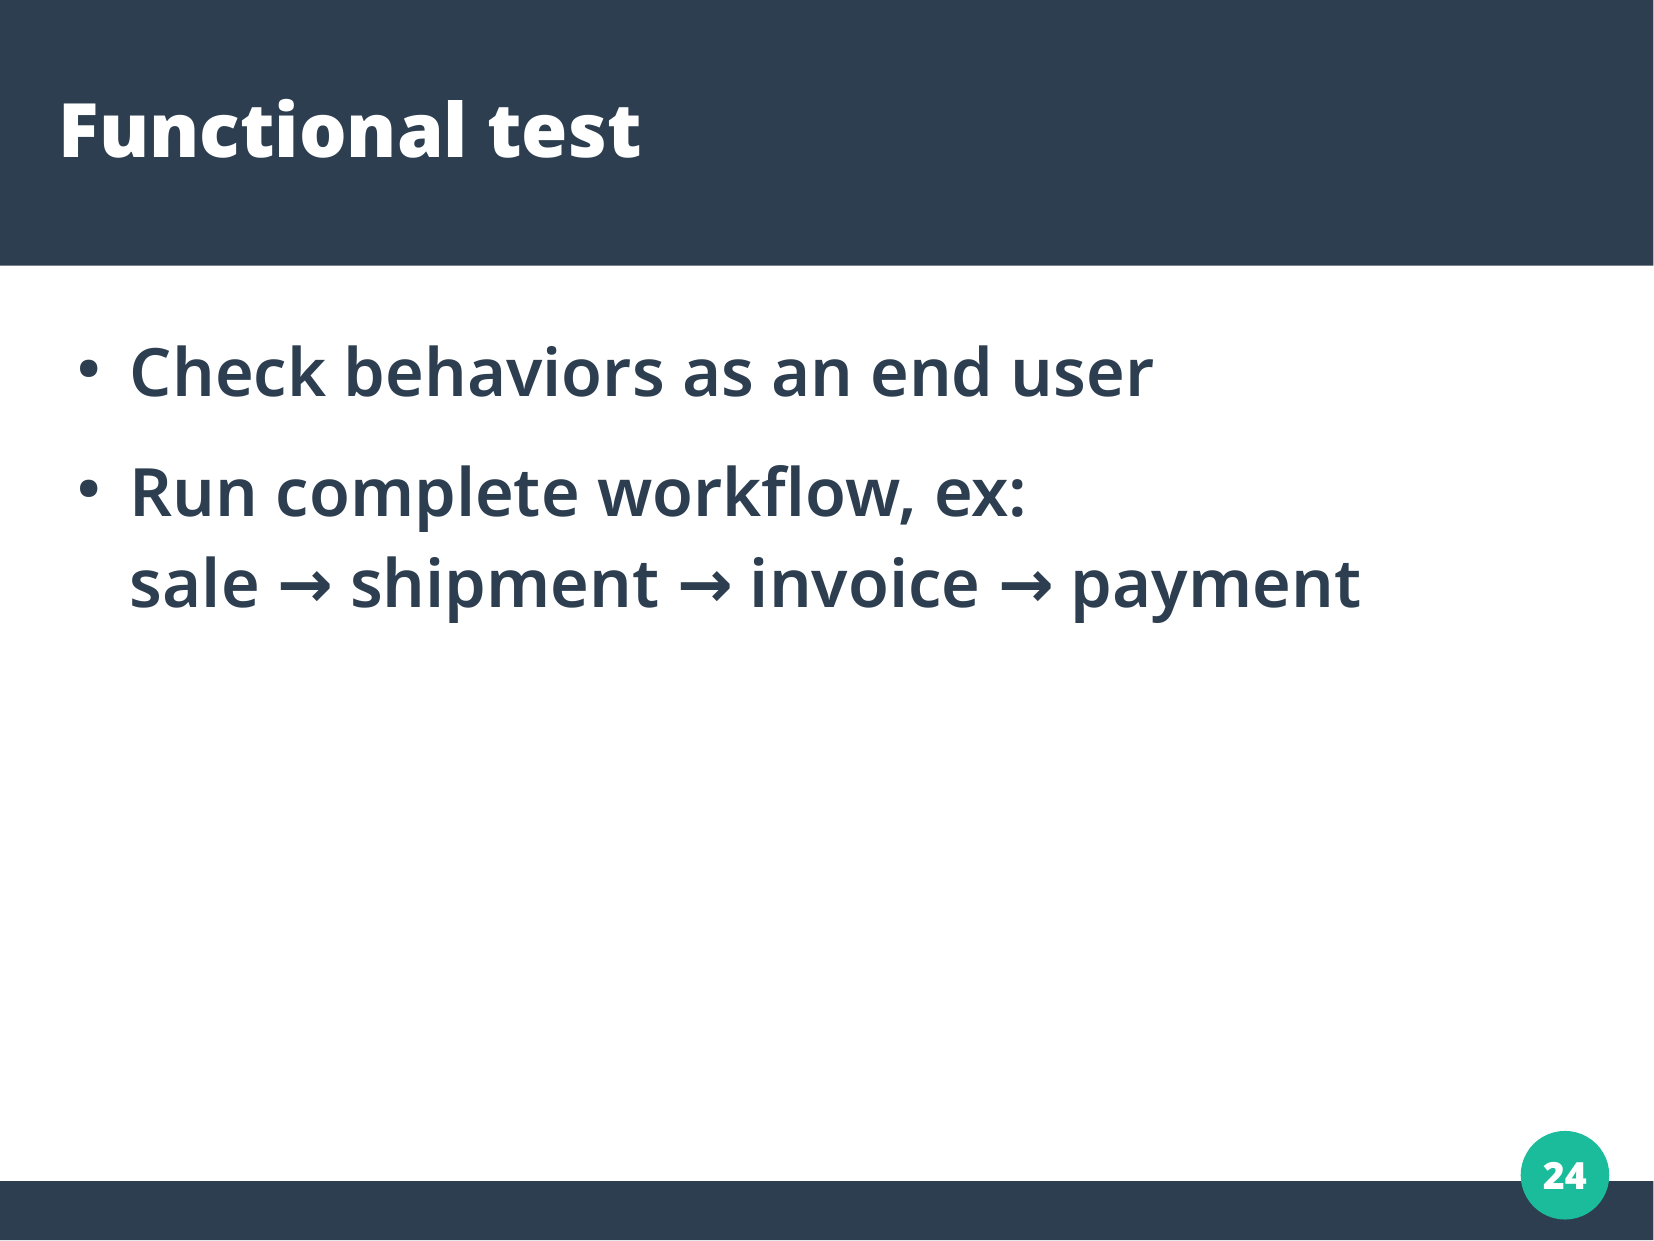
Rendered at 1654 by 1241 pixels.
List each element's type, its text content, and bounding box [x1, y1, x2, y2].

list Check behaviors as an end user Run complete workflow, ex: sale → shipment → invoice → payment [59, 324, 1595, 1152]
title Functional test [59, 49, 1595, 207]
